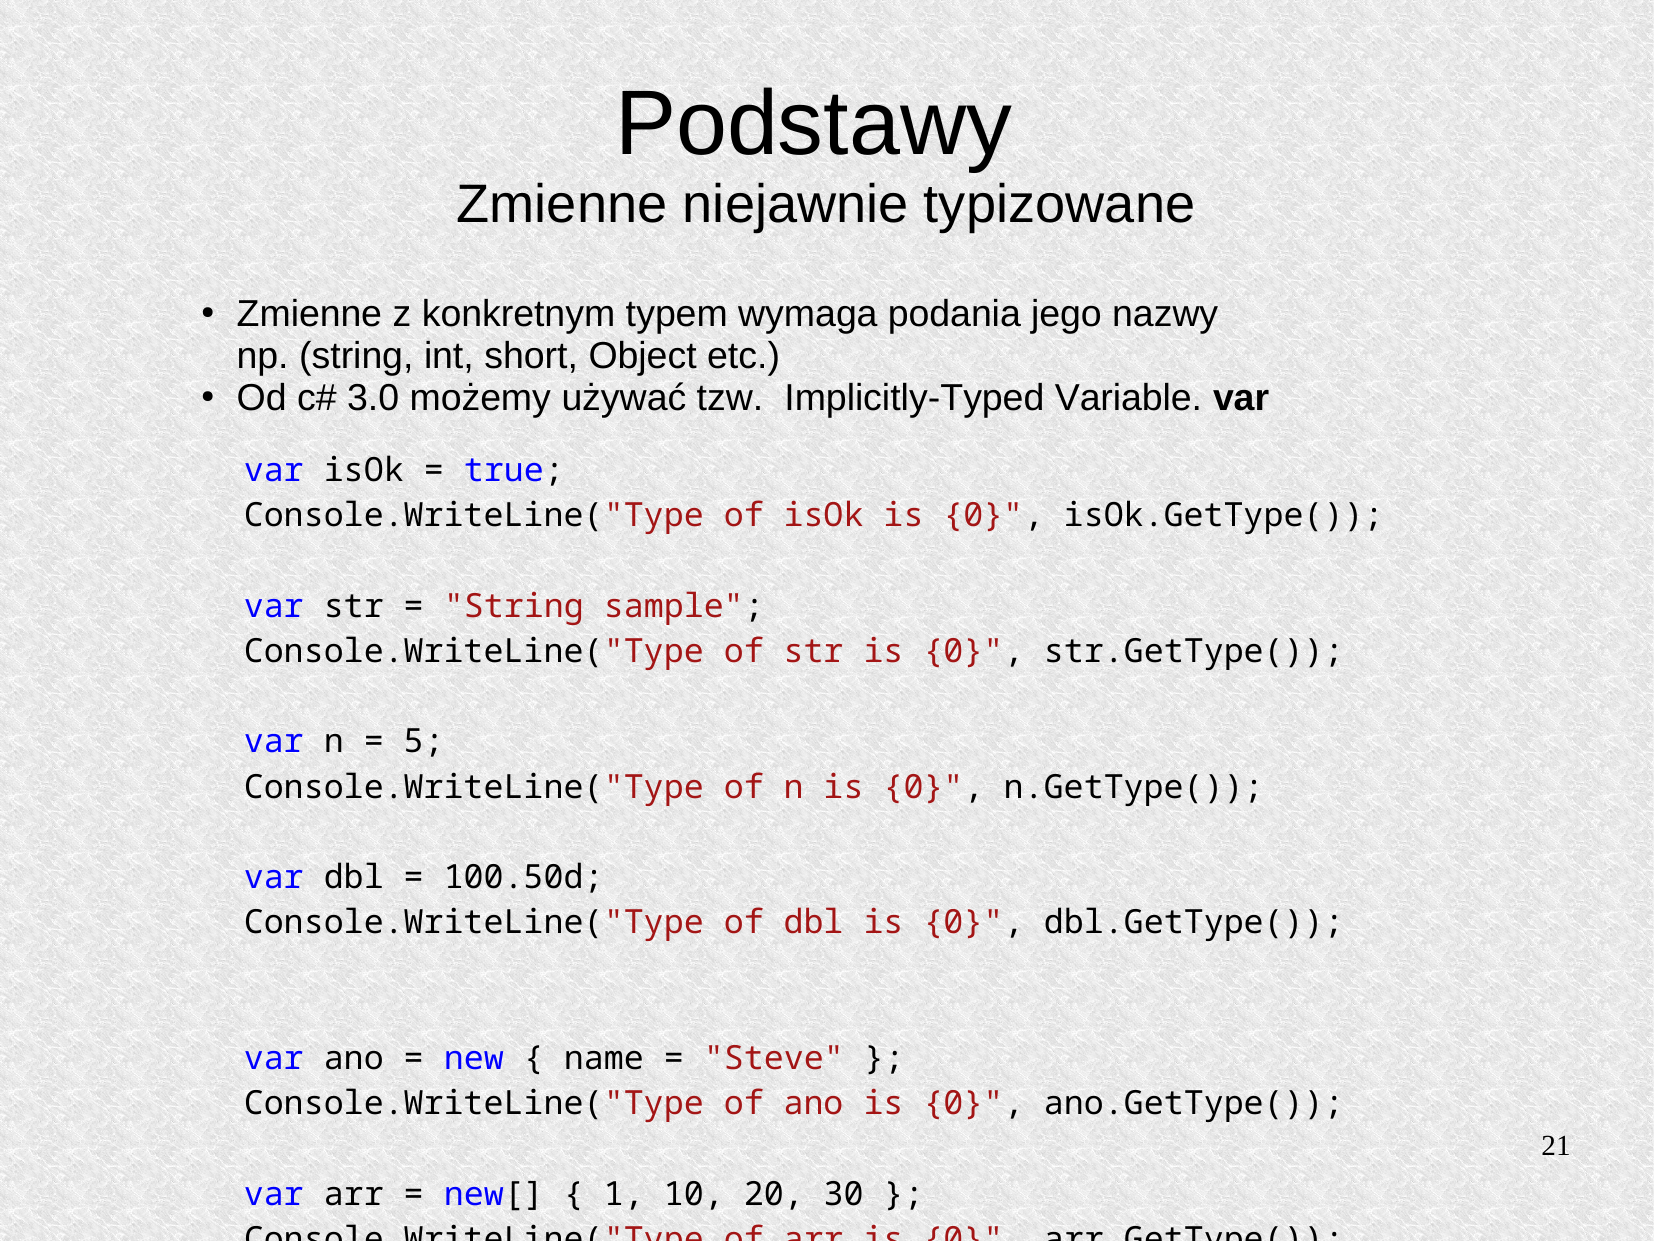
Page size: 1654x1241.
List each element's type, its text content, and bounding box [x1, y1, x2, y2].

picture [1248, 1234, 1258, 1239]
picture [1229, 1234, 1238, 1241]
picture [549, 1234, 557, 1241]
picture [568, 1234, 578, 1239]
picture [728, 1234, 738, 1241]
picture [368, 1234, 378, 1239]
picture [948, 1229, 956, 1241]
picture [0, 0, 1654, 1241]
title Podstawy Zmienne niejawnie typizowane [82, 49, 1571, 257]
text_box var isOk = true; Console.WriteLine("Type of isOk is {0}", isOk.GetType()); var str = "String sample"; Console.WriteLine("Type of str is {0}", str.GetType()); var n = 5; Console.WriteLine("Type of n is {0}", n.GetType()); var dbl = 100.50d; Console.WriteLine("Type of dbl is {0}", dbl.GetType()); var ano = new { name = "Steve" }; Console.WriteLine("Type of ano is {0}", ano.GetType()); var arr = new[] { 1, 10, 20, 30 }; Console.WriteLine("Type of arr is {0}", arr.GetType()); var file = new FileInfo("MyFile"); Console.WriteLine("Type of file is {0}", file.GetType()); [229, 438, 1300, 1152]
picture [328, 1234, 338, 1241]
picture [1148, 1234, 1158, 1239]
picture [669, 1234, 678, 1241]
picture [488, 1234, 498, 1239]
picture [688, 1234, 698, 1239]
picture [289, 1234, 297, 1241]
picture [953, 1233, 958, 1241]
picture [268, 1234, 278, 1241]
text_box Zmienne z konkretnym typem wymaga podania jego nazwy np. (string, int, short, Object etc.) Od c# 3.0 możemy używać tzw. Implicitly-Typed Variable. var [150, 285, 1565, 426]
